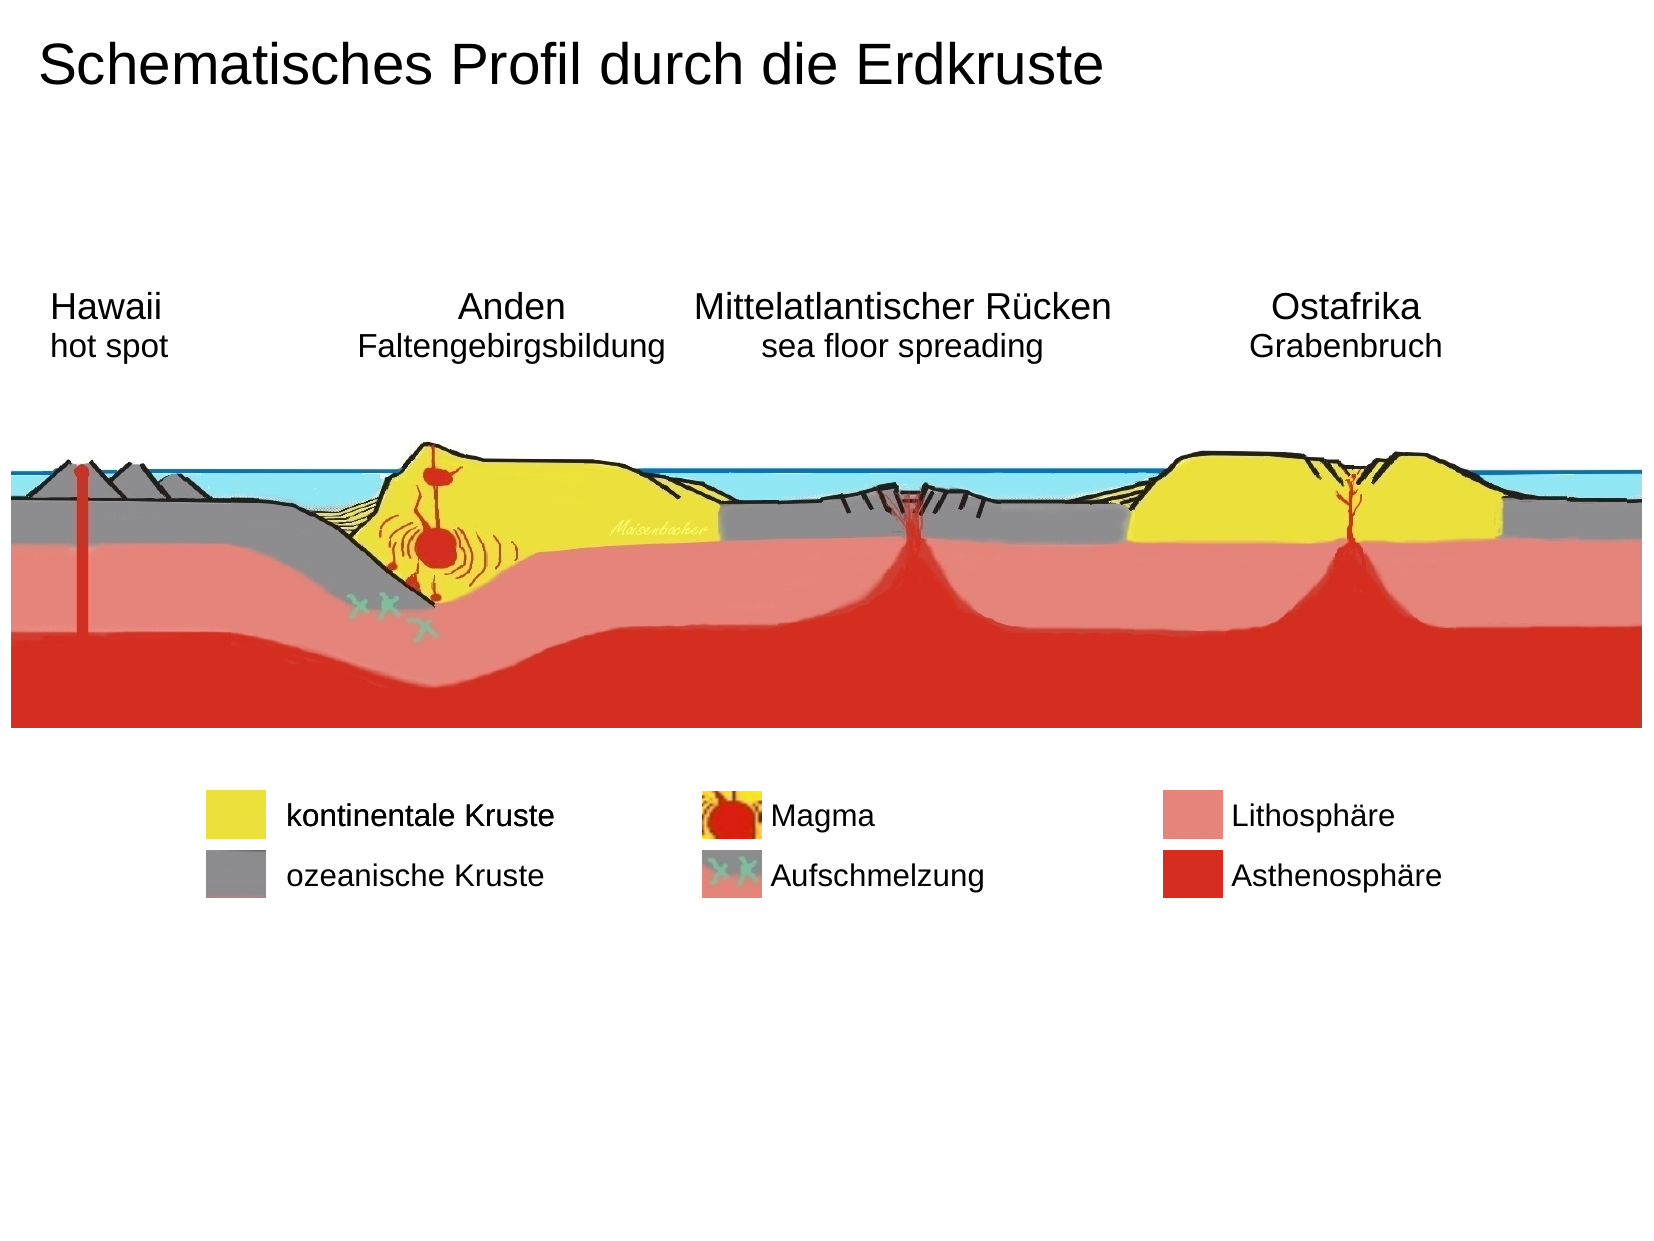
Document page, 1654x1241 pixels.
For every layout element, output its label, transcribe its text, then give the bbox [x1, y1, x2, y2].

picture [702, 850, 755, 898]
text_box Anden Faltengebirgsbildung [342, 277, 679, 373]
picture [1163, 850, 1216, 898]
text_box Hawaii hot spot [35, 277, 184, 373]
text_box Aufschmelzung [755, 850, 1001, 900]
text_box kontinentale Kruste [271, 791, 571, 841]
picture [206, 790, 266, 839]
text_box Ostafrika Grabenbruch [1234, 277, 1458, 373]
text_box Lithosphäre [1216, 791, 1411, 841]
text_box Mittelatlantischer Rücken sea floor spreading [679, 277, 1127, 373]
picture [206, 850, 266, 898]
picture [11, 389, 1642, 728]
picture [1163, 790, 1223, 839]
picture [702, 791, 755, 839]
text_box Asthenosphäre [1216, 850, 1458, 900]
text_box Schematisches Profil durch die Erdkruste [23, 24, 1122, 105]
text_box Magma [755, 791, 891, 841]
text_box ozeanische Kruste [271, 850, 561, 900]
